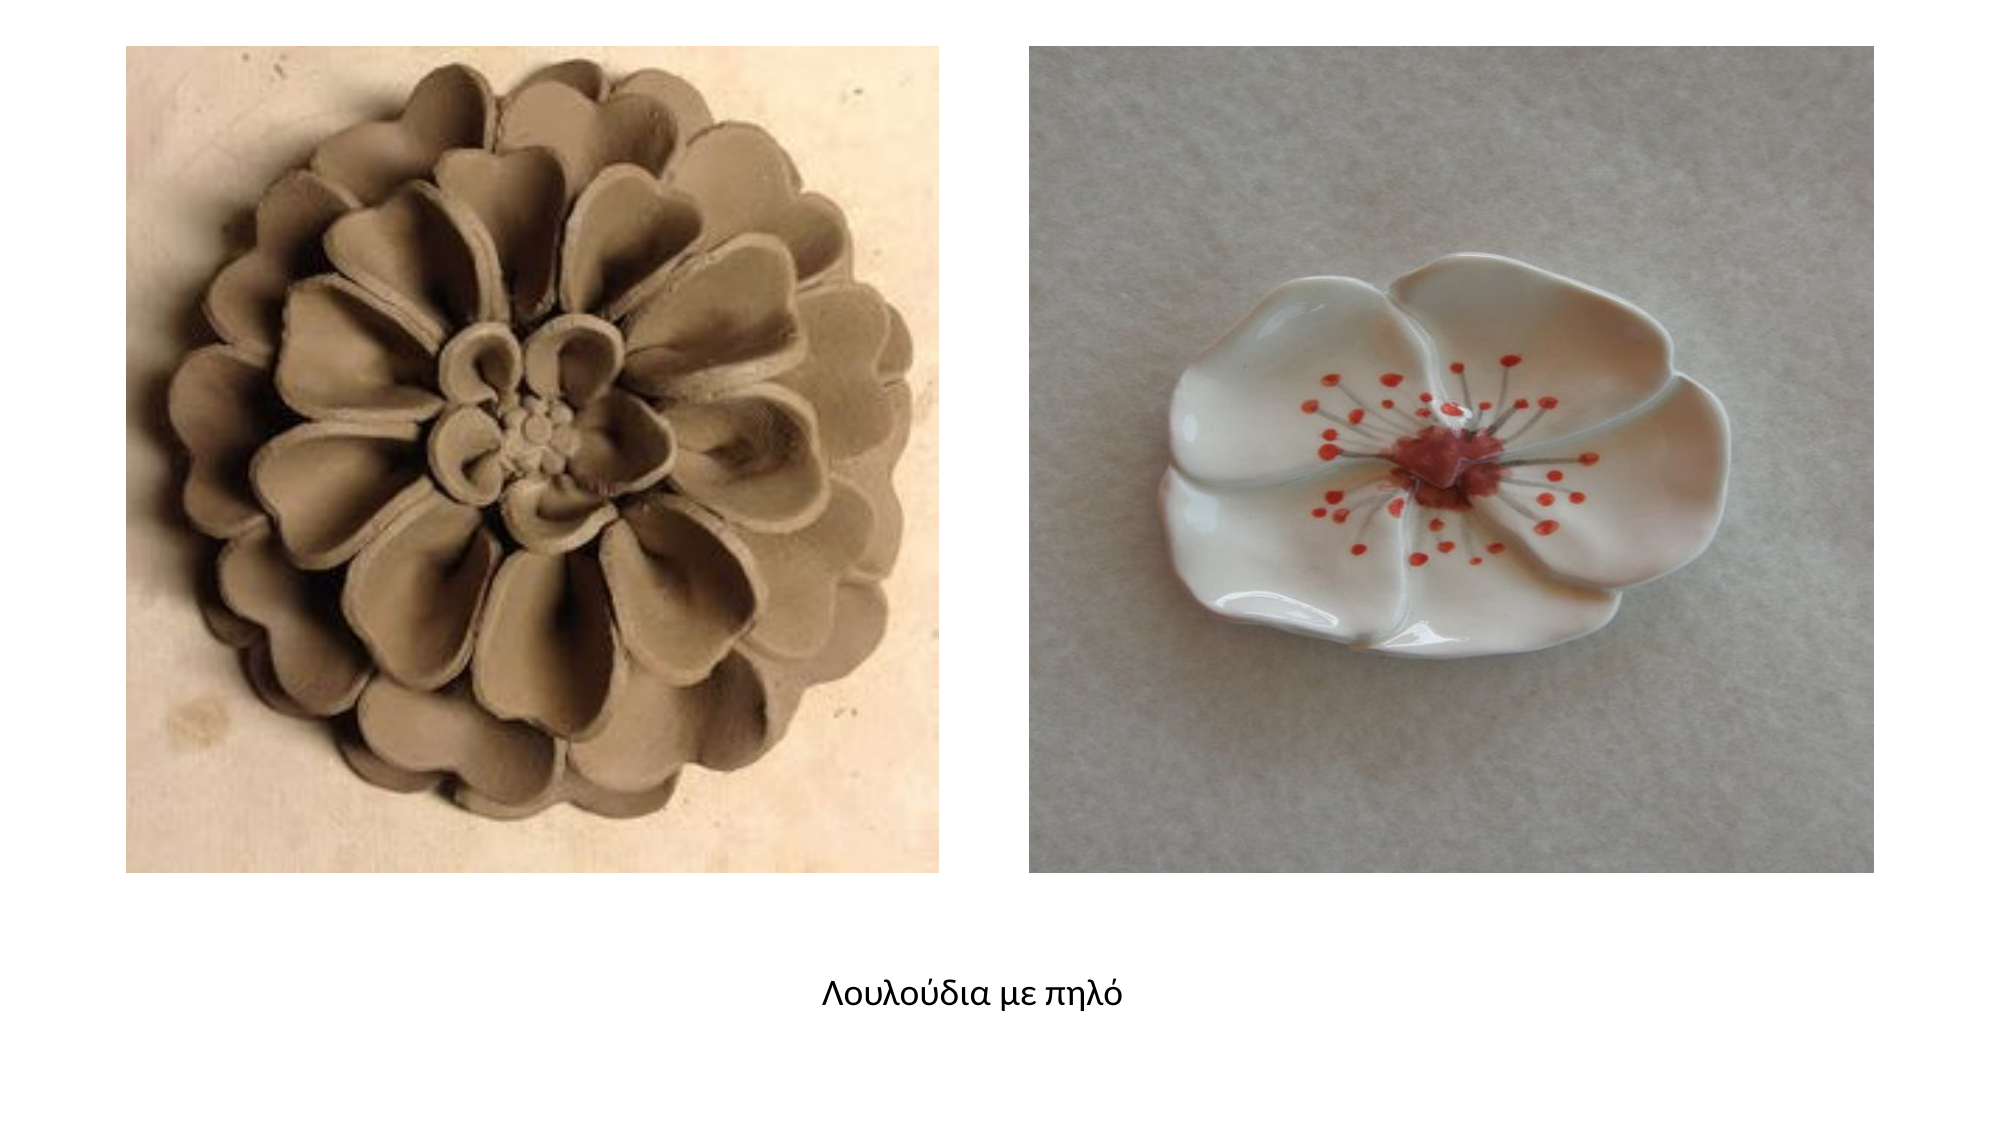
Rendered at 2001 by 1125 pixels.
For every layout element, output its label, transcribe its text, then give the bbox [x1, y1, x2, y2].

picture [126, 46, 939, 873]
text_box Λουλούδια με πηλό [807, 960, 1138, 1021]
picture [1029, 46, 1874, 873]
